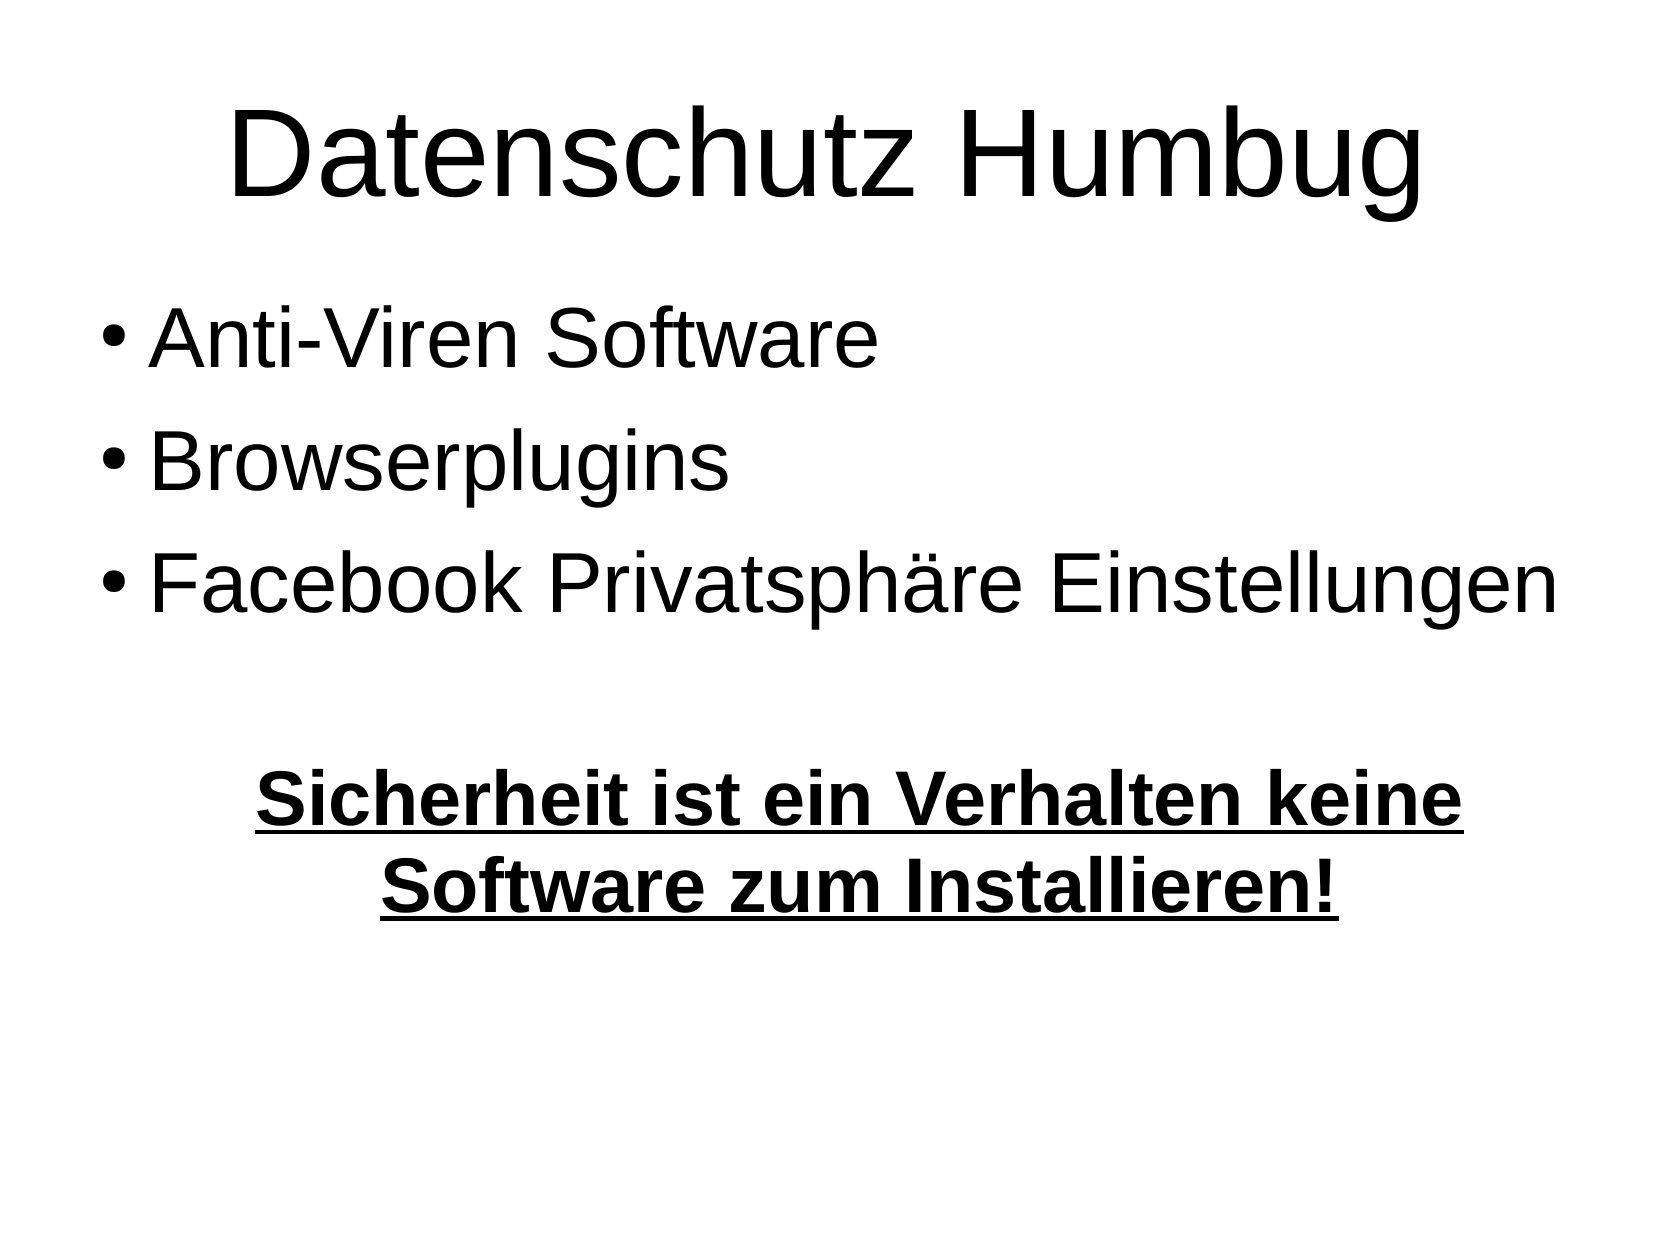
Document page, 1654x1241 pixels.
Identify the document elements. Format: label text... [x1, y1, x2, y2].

list Anti-Viren Software Browserplugins Facebook Privatsphäre Einstellungen Sicherheit ist ein Verhalten keine Software zum Installieren! [82, 290, 1571, 1010]
title Datenschutz Humbug [82, 49, 1571, 257]
